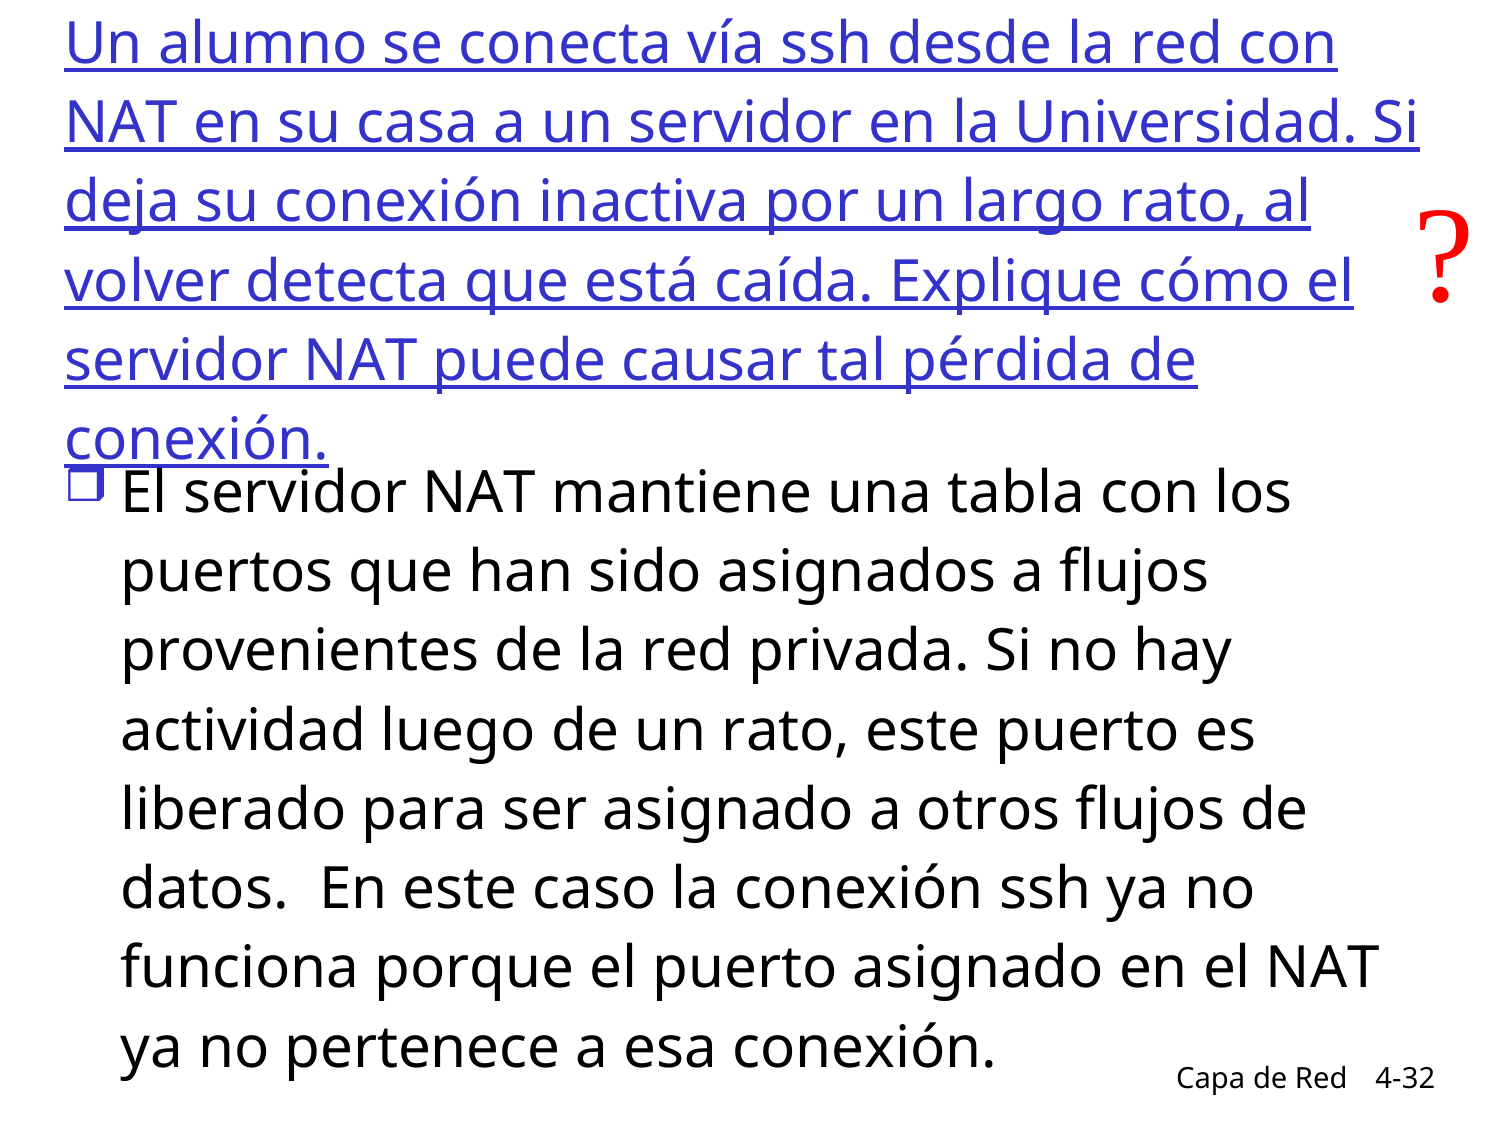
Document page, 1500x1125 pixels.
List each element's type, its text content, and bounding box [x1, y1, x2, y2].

text_box ? [1399, 156, 1484, 353]
title Un alumno se conecta vía ssh desde la red con NAT en su casa a un servidor en la Universidad. Si deja su conexión inactiva por un largo rato, al volver detecta que está caída. Explique cómo el servidor NAT puede causar tal pérdida de conexión. [64, 49, 1452, 429]
list El servidor NAT mantiene una tabla con los puertos que han sido asignados a flujos provenientes de la red privada. Si no hay actividad luego de un rato, este puerto es liberado para ser asignado a otros flujos de datos. En este caso la conexión ssh ya no funciona porque el puerto asignado en el NAT ya no pertenece a esa conexión. [64, 450, 1452, 1057]
